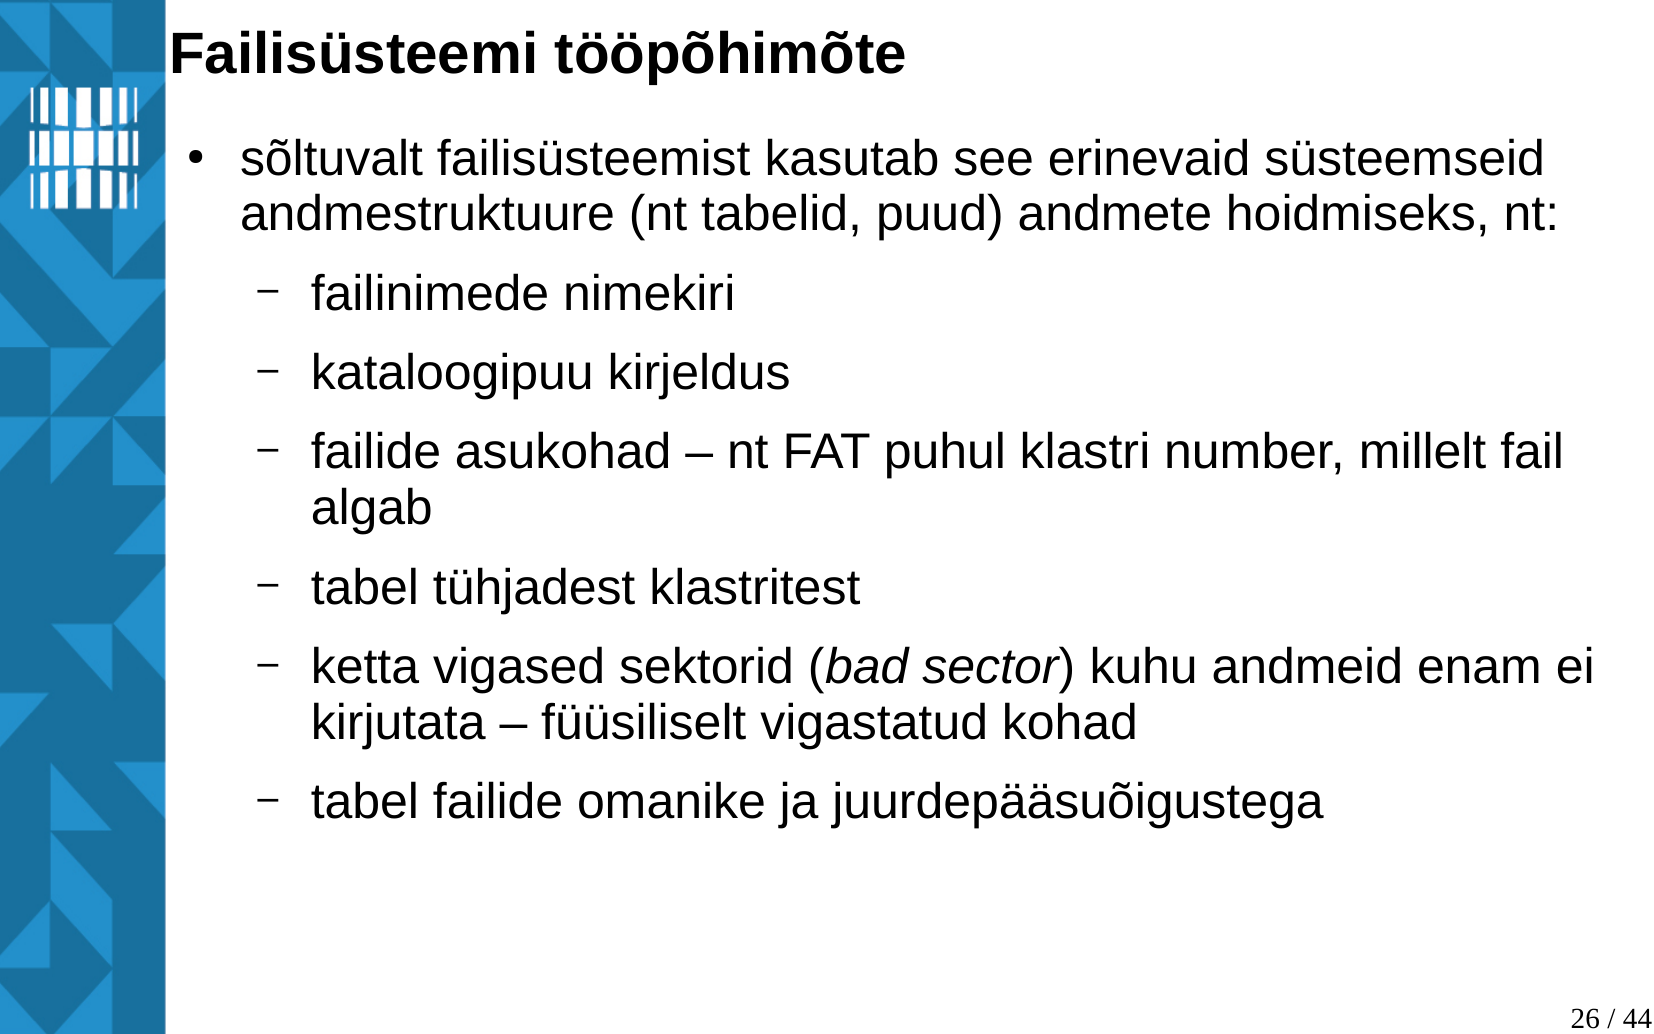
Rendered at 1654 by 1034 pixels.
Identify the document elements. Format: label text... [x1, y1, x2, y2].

title Failisüsteemi tööpõhimõte [169, 11, 1571, 95]
list sõltuvalt failisüsteemist kasutab see erinevaid süsteemseid andmestruktuure (nt tabelid, puud) andmete hoidmiseks, nt: failinimede nimekiri kataloogipuu kirjeldus failide asukohad – nt FAT puhul klastri number, millelt fail algab tabel tühjadest klastritest ketta vigased sektorid (bad sector) kuhu andmeid enam ei kirjutata – füüsiliselt vigastatud kohad tabel failide omanike ja juurdepääsuõigustega [169, 129, 1630, 997]
